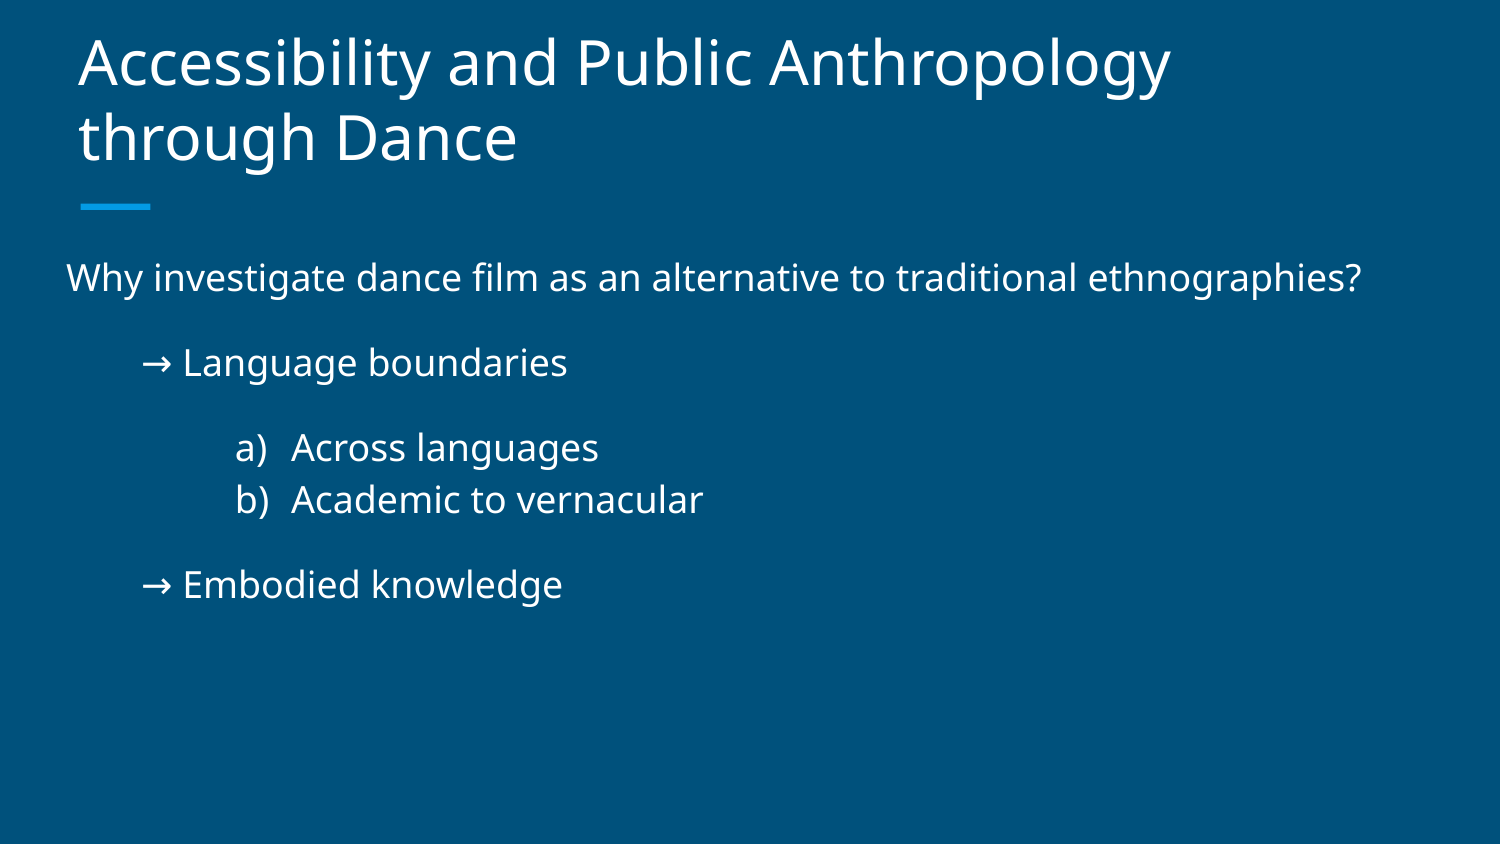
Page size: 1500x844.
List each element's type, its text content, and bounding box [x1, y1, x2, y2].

list Why investigate dance film as an alternative to traditional ethnographies? → Language boundaries Across languages Academic to vernacular → Embodied knowledge [51, 232, 1449, 750]
title Accessibility and Public Anthropology through Dance [63, 75, 1437, 188]
